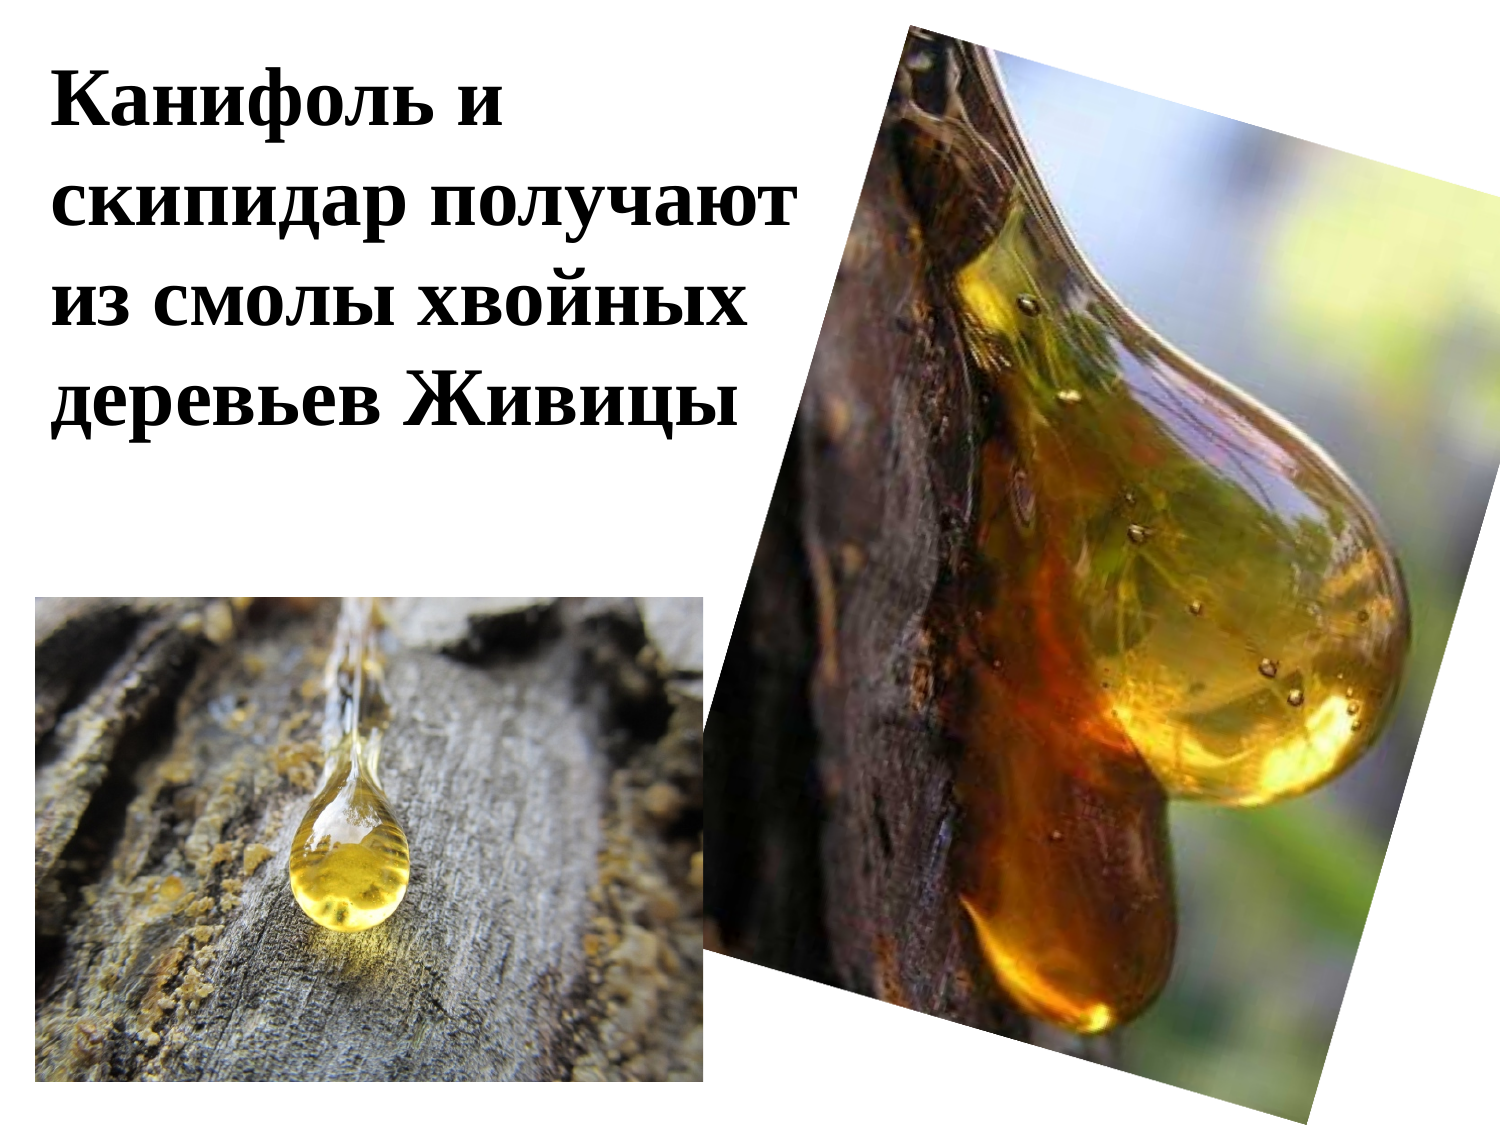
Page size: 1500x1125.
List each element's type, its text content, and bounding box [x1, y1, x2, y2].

picture [35, 24, 1500, 1125]
text_box Канифоль и скипидар получают из смолы хвойных деревьев Живицы [35, 35, 880, 450]
